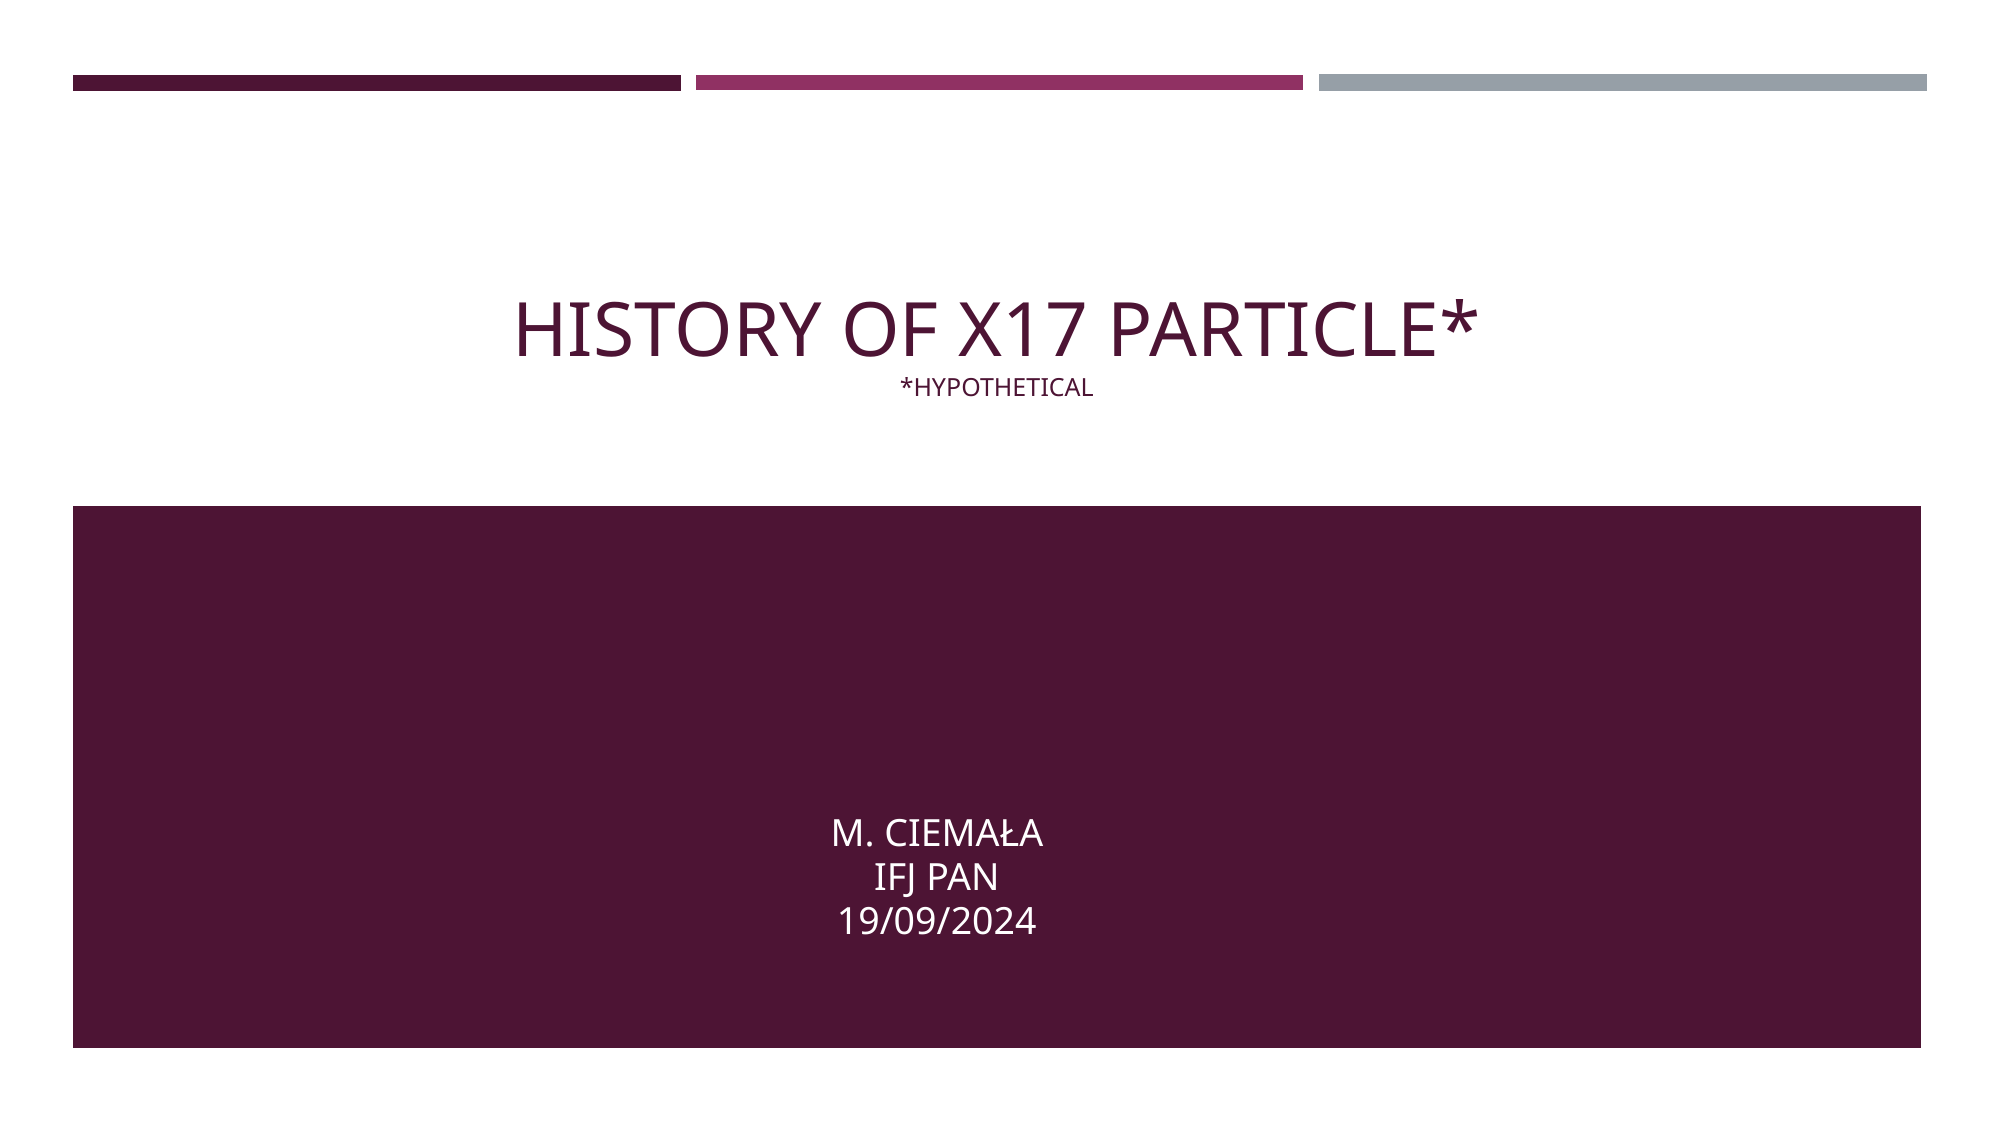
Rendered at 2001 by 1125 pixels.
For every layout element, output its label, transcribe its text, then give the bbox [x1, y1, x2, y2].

subtitle M. CiemaŁa IFJ PAN 19/09/2024 [409, 813, 1465, 1015]
title History of X17 particle* *hypothetical [95, 167, 1899, 410]
